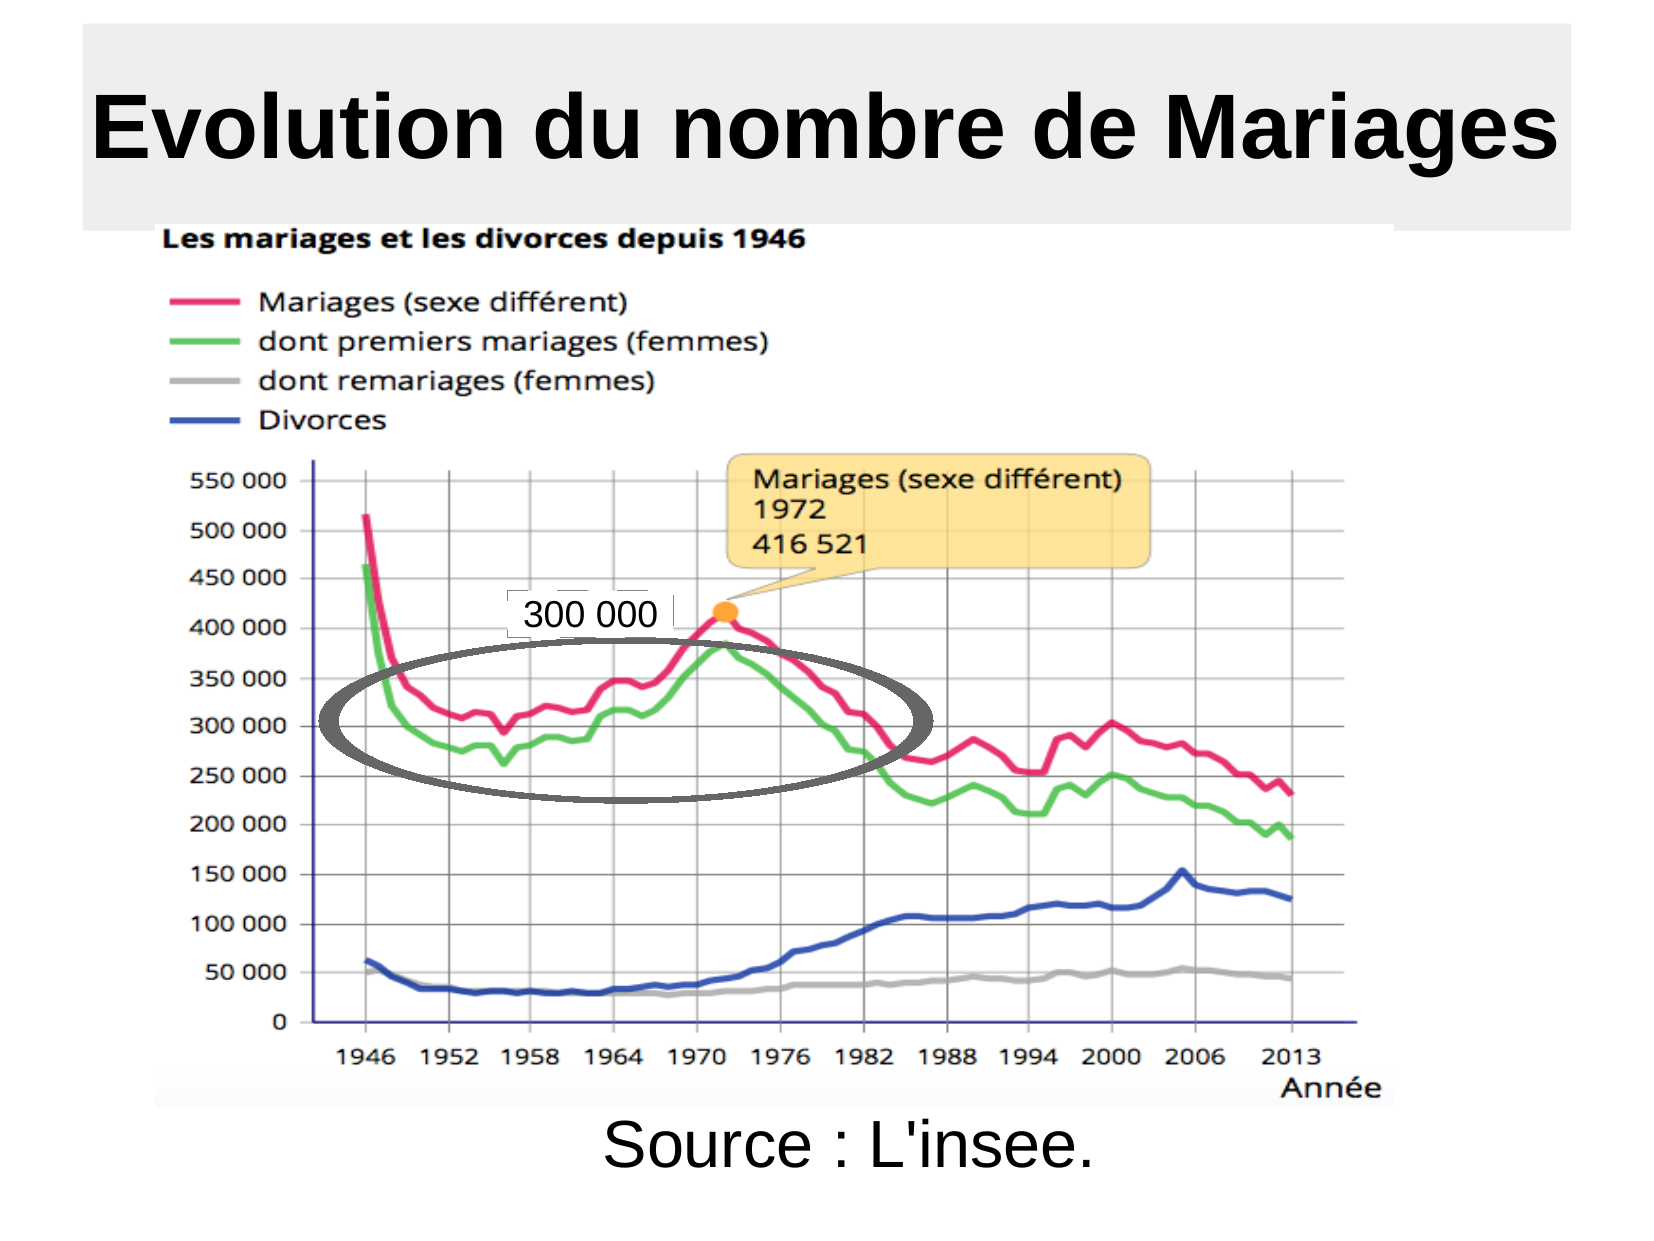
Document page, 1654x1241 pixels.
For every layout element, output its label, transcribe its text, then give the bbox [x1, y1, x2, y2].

picture [155, 224, 1394, 1107]
list Source : L'insee. [531, 1106, 1619, 1182]
text_box 300 000 [507, 590, 674, 638]
title Evolution du nombre de Mariages [82, 23, 1571, 231]
text_box [318, 638, 934, 804]
